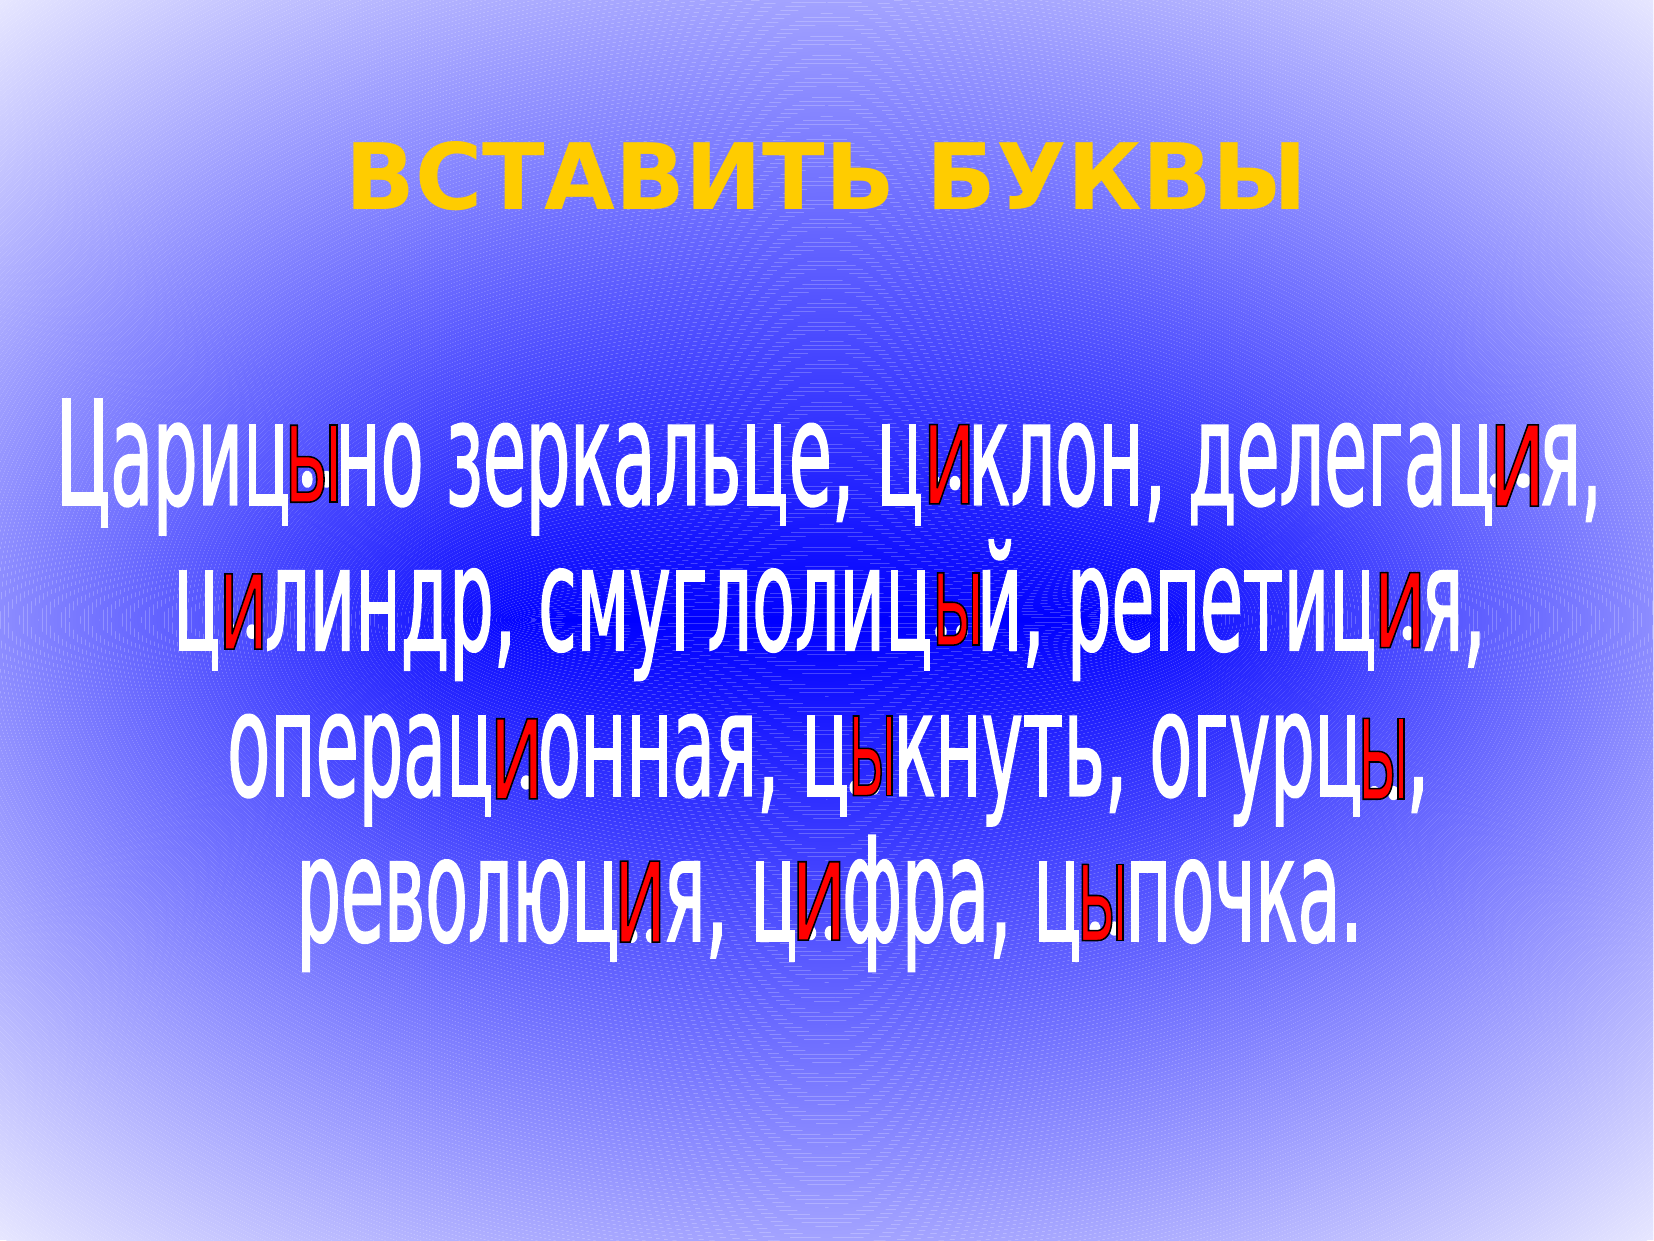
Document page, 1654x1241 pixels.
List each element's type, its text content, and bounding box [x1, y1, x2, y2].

text_box Цариц но зеркальце, ц клон, делегац я, ц линдр, смуглолиц й, репетиц я, операц онная, ц кнуть, огурц , революц я, ц фра, ц почка. [316, 570, 349, 651]
text_box Цариц но зеркальце, ц клон, делегац я, ц линдр, смуглолиц й, репетиц я, операц онная, ц кнуть, огурц , революц я, ц фра, ц почка. [1408, 423, 1441, 507]
text_box Цариц но зеркальце, ц клон, делегац я, ц линдр, смуглолиц й, репетиц я, операц онная, ц кнуть, огурц , революц я, ц фра, ц почка. [747, 425, 786, 525]
text_box Цариц но зеркальце, ц клон, делегац я, ц линдр, смуглолиц й, репетиц я, операц онная, ц кнуть, огурц , революц я, ц фра, ц почка. [542, 568, 573, 653]
text_box Цариц но зеркальце, ц клон, делегац я, ц линдр, смуглолиц й, репетиц я, операц онная, ц кнуть, огурц , революц я, ц фра, ц почка. [900, 716, 934, 796]
text_box Цариц но зеркальце, ц клон, делегац я, ц линдр, смуглолиц й, репетиц я, операц онная, ц кнуть, огурц , революц я, ц фра, ц почка. [1245, 570, 1282, 651]
text_box .. [247, 625, 254, 639]
text_box Цариц но зеркальце, ц клон, делегац я, ц линдр, смуглолиц й, репетиц я, операц онная, ц кнуть, огурц , революц я, ц фра, ц почка. [541, 714, 578, 798]
text_box Цариц но зеркальце, ц клон, делегац я, ц линдр, смуглолиц й, репетиц я, операц онная, ц кнуть, огурц , революц я, ц фра, ц почка. [267, 570, 305, 651]
text_box Цариц но зеркальце, ц клон, делегац я, ц линдр, смуглолиц й, репетиц я, операц онная, ц кнуть, огурц , революц я, ц фра, ц почка. [983, 716, 1021, 827]
text_box .. [809, 928, 816, 940]
text_box Цариц но зеркальце, ц клон, делегац я, ц линдр, смуглолиц й, репетиц я, операц онная, ц кнуть, огурц , революц я, ц фра, ц почка. [1191, 425, 1233, 525]
text_box Цариц но зеркальце, ц клон, делегац я, ц линдр, смуглолиц й, репетиц я, операц онная, ц кнуть, огурц , революц я, ц фра, ц почка. [1321, 716, 1360, 816]
text_box Цариц но зеркальце, ц клон, делегац я, ц линдр, смуглолиц й, репетиц я, операц онная, ц кнуть, огурц , революц я, ц фра, ц почка. [1115, 568, 1151, 653]
text_box ы [853, 715, 882, 796]
text_box Цариц но зеркальце, ц клон, делегац я, ц линдр, смуглолиц й, репетиц я, операц онная, ц кнуть, огурц , революц я, ц фра, ц почка. [942, 716, 976, 796]
text_box Цариц но зеркальце, ц клон, делегац я, ц линдр, смуглолиц й, репетиц я, операц онная, ц кнуть, огурц , революц я, ц фра, ц почка. [231, 714, 267, 798]
text_box Цариц но зеркальце, ц клон, делегац я, ц линдр, смуглолиц й, репетиц я, операц онная, ц кнуть, огурц , революц я, ц фра, ц почка. [1203, 568, 1240, 653]
text_box ы [1398, 718, 1405, 800]
text_box Цариц но зеркальце, ц клон, делегац я, ц линдр, смуглолиц й, репетиц я, операц онная, ц кнуть, огурц , революц я, ц фра, ц почка. [1025, 716, 1062, 796]
text_box Цариц но зеркальце, ц клон, делегац я, ц линдр, смуглолиц й, репетиц я, операц онная, ц кнуть, огурц , революц я, ц фра, ц почка. [797, 570, 834, 651]
text_box и [798, 861, 840, 941]
text_box ы [1363, 718, 1393, 800]
text_box Цариц но зеркальце, ц клон, делегац я, ц линдр, смуглолиц й, репетиц я, операц онная, ц кнуть, огурц , революц я, ц фра, ц почка. [756, 861, 795, 962]
text_box Цариц но зеркальце, ц клон, делегац я, ц линдр, смуглолиц й, репетиц я, операц онная, ц кнуть, огурц , революц я, ц фра, ц почка. [249, 425, 288, 525]
text_box Цариц но зеркальце, ц клон, делегац я, ц линдр, смуглолиц й, репетиц я, операц онная, ц кнуть, огурц , революц я, ц фра, ц почка. [1290, 570, 1323, 651]
text_box Цариц но зеркальце, ц клон, делегац я, ц линдр, смуглолиц й, репетиц я, операц онная, ц кнуть, огурц , революц я, ц фра, ц почка. [1073, 568, 1108, 681]
text_box Цариц но зеркальце, ц клон, делегац я, ц линдр, смуглолиц й, репетиц я, операц онная, ц кнуть, огурц , революц я, ц фра, ц почка. [1276, 714, 1311, 827]
text_box и [1380, 572, 1420, 648]
text_box Цариц но зеркальце, ц клон, делегац я, ц линдр, смуглолиц й, репетиц я, операц онная, ц кнуть, огурц , революц я, ц фра, ц почка. [384, 423, 420, 507]
text_box Цариц но зеркальце, ц клон, делегац я, ц линдр, смуглолиц й, репетиц я, операц онная, ц кнуть, огурц , революц я, ц фра, ц почка. [632, 716, 666, 796]
text_box .. [1110, 922, 1117, 935]
text_box Цариц но зеркальце, ц клон, делегац я, ц линдр, смуглолиц й, репетиц я, операц онная, ц кнуть, огурц , революц я, ц фра, ц почка. [1328, 423, 1364, 507]
text_box ы [1117, 864, 1124, 941]
text_box Цариц но зеркальце, ц клон, делегац я, ц линдр, смуглолиц й, репетиц я, операц онная, ц кнуть, огурц , революц я, ц фра, ц почка. [1453, 425, 1492, 525]
text_box Цариц но зеркальце, ц клон, делегац я, ц линдр, смуглолиц й, репетиц я, операц онная, ц кнуть, огурц , революц я, ц фра, ц почка. [519, 859, 568, 944]
text_box Цариц но зеркальце, ц клон, делегац я, ц линдр, смуглолиц й, репетиц я, операц онная, ц кнуть, огурц , революц я, ц фра, ц почка. [983, 570, 1017, 651]
text_box ы [330, 425, 338, 503]
text_box Цариц но зеркальце, ц клон, делегац я, ц линдр, смуглолиц й, репетиц я, операц онная, ц кнуть, огурц , революц я, ц фра, ц почка. [676, 714, 709, 798]
text_box Цариц но зеркальце, ц клон, делегац я, ц линдр, смуглолиц й, репетиц я, операц онная, ц кнуть, огурц , революц я, ц фра, ц почка. [1013, 425, 1050, 505]
text_box Цариц но зеркальце, ц клон, делегац я, ц линдр, смуглолиц й, репетиц я, операц онная, ц кнуть, огурц , революц я, ц фра, ц почка. [276, 716, 310, 796]
text_box Цариц но зеркальце, ц клон, делегац я, ц линдр, смуглолиц й, репетиц я, операц онная, ц кнуть, огурц , революц я, ц фра, ц почка. [470, 861, 507, 942]
text_box Цариц но зеркальце, ц клон, делегац я, ц линдр, смуглолиц й, репетиц я, операц онная, ц кнуть, огурц , революц я, ц фра, ц почка. [114, 423, 147, 507]
text_box Цариц но зеркальце, ц клон, делегац я, ц линдр, смуглолиц й, репетиц я, операц онная, ц кнуть, огурц , революц я, ц фра, ц почка. [582, 570, 624, 651]
text_box Цариц но зеркальце, ц клон, делегац я, ц линдр, смуглолиц й, репетиц я, операц онная, ц кнуть, огурц , революц я, ц фра, ц почка. [1104, 425, 1138, 505]
text_box Цариц но зеркальце, ц клон, делегац я, ц линдр, смуглолиц й, репетиц я, операц онная, ц кнуть, огурц , революц я, ц фра, ц почка. [616, 423, 650, 507]
text_box Цариц но зеркальце, ц клон, делегац я, ц линдр, смуглолиц й, репетиц я, операц онная, ц кнуть, огурц , революц я, ц фра, ц почка. [950, 859, 983, 944]
text_box Цариц но зеркальце, ц клон, делегац я, ц линдр, смуглолиц й, репетиц я, операц онная, ц кнуть, огурц , революц я, ц фра, ц почка. [756, 568, 792, 653]
text_box и [620, 861, 660, 943]
text_box .. [1517, 474, 1530, 488]
text_box .. [646, 929, 652, 943]
text_box Цариц но зеркальце, ц клон, делегац я, ц линдр, смуглолиц й, репетиц я, операц онная, ц кнуть, огурц , революц я, ц фра, ц почка. [718, 716, 752, 796]
text_box ы [937, 572, 968, 646]
text_box Цариц но зеркальце, ц клон, делегац я, ц линдр, смуглолиц й, репетиц я, операц онная, ц кнуть, огурц , революц я, ц фра, ц почка. [1040, 861, 1079, 962]
text_box Цариц но зеркальце, ц клон, делегац я, ц линдр, смуглолиц й, репетиц я, операц онная, ц кнуть, огурц , революц я, ц фра, ц почка. [1160, 570, 1194, 651]
text_box Цариц но зеркальце, ц клон, делегац я, ц линдр, смуглолиц й, репетиц я, операц онная, ц кнуть, огурц , революц я, ц фра, ц почка. [302, 859, 338, 972]
text_box Цариц но зеркальце, ц клон, делегац я, ц линдр, смуглолиц й, репетиц я, операц онная, ц кнуть, огурц , революц я, ц фра, ц почка. [807, 716, 846, 816]
text_box Цариц но зеркальце, ц клон, делегац я, ц линдр, смуглолиц й, репетиц я, операц онная, ц кнуть, огурц , революц я, ц фра, ц почка. [452, 716, 491, 816]
text_box Цариц но зеркальце, ц клон, делегац я, ц линдр, смуглолиц й, репетиц я, операц онная, ц кнуть, огурц , революц я, ц фра, ц почка. [429, 859, 465, 944]
text_box и [496, 718, 538, 799]
text_box .. [1090, 922, 1100, 930]
title ВСТАВИТЬ БУКВЫ [82, 52, 1571, 304]
text_box Цариц но зеркальце, ц клон, делегац я, ц линдр, смуглолиц й, репетиц я, операц онная, ц кнуть, огурц , революц я, ц фра, ц почка. [404, 570, 446, 671]
text_box Цариц но зеркальце, ц клон, делегац я, ц линдр, смуглолиц й, репетиц я, операц онная, ц кнуть, огурц , революц я, ц фра, ц почка. [667, 861, 700, 942]
text_box .. [521, 776, 529, 789]
text_box .. [1389, 786, 1398, 800]
text_box Цариц но зеркальце, ц клон, делегац я, ц линдр, смуглолиц й, репетиц я, операц онная, ц кнуть, огурц , революц я, ц фра, ц почка. [974, 425, 1009, 505]
text_box ы [1082, 864, 1112, 941]
text_box .. [302, 471, 312, 487]
text_box Цариц но зеркальце, ц клон, делегац я, ц линдр, смуглолиц й, репетиц я, операц онная, ц кнуть, огурц , революц я, ц фра, ц почка. [657, 425, 695, 505]
text_box Цариц но зеркальце, ц клон, делегац я, ц линдр, смуглолиц й, репетиц я, операц онная, ц кнуть, огурц , революц я, ц фра, ц почка. [344, 859, 381, 944]
text_box ы [290, 425, 325, 503]
text_box Цариц но зеркальце, ц клон, делегац я, ц линдр, смуглолиц й, репетиц я, операц онная, ц кнуть, огурц , революц я, ц фра, ц почка. [1231, 716, 1269, 827]
text_box Цариц но зеркальце, ц клон, делегац я, ц линдр, смуглолиц й, репетиц я, операц онная, ц кнуть, огурц , революц я, ц фра, ц почка. [365, 714, 400, 827]
text_box Цариц но зеркальце, ц клон, делегац я, ц линдр, смуглолиц й, репетиц я, операц онная, ц кнуть, огурц , революц я, ц фра, ц почка. [631, 570, 669, 681]
text_box Цариц но зеркальце, ц клон, делегац я, ц линдр, смуглолиц й, репетиц я, операц онная, ц кнуть, огурц , революц я, ц фра, ц почка. [1059, 423, 1095, 507]
text_box .. [825, 926, 831, 940]
text_box Цариц но зеркальце, ц клон, делегац я, ц линдр, смуглолиц й, репетиц я, операц онная, ц кнуть, огурц , революц я, ц фра, ц почка. [390, 861, 422, 942]
text_box Цариц но зеркальце, ц клон, делегац я, ц линдр, смуглолиц й, репетиц я, операц онная, ц кнуть, огурц , революц я, ц фра, ц почка. [159, 423, 194, 536]
text_box ы [972, 571, 979, 646]
text_box Цариц но зеркальце, ц клон, делегац я, ц линдр, смуглолиц й, репетиц я, операц онная, ц кнуть, огурц , революц я, ц фра, ц почка. [1153, 714, 1189, 798]
text_box Цариц но зеркальце, ц клон, делегац я, ц линдр, смуглолиц й, репетиц я, операц онная, ц кнуть, огурц , революц я, ц фра, ц почка. [62, 398, 108, 528]
text_box Цариц но зеркальце, ц клон, делегац я, ц линдр, смуглолиц й, репетиц я, операц онная, ц кнуть, огурц , революц я, ц фра, ц почка. [203, 425, 237, 505]
text_box Цариц но зеркальце, ц клон, делегац я, ц линдр, смуглолиц й, репетиц я, операц онная, ц кнуть, огурц , революц я, ц фра, ц почка. [407, 714, 440, 798]
text_box Цариц но зеркальце, ц клон, делегац я, ц линдр, смуглолиц й, репетиц я, операц онная, ц кнуть, огурц , революц я, ц фра, ц почка. [1132, 861, 1166, 942]
text_box Цариц но зеркальце, ц клон, делегац я, ц линдр, смуглолиц й, репетиц я, операц онная, ц кнуть, огурц , революц я, ц фра, ц почка. [179, 570, 218, 671]
text_box Цариц но зеркальце, ц клон, делегац я, ц линдр, смуглолиц й, репетиц я, операц онная, ц кнуть, огурц , революц я, ц фра, ц почка. [908, 859, 943, 972]
text_box Цариц но зеркальце, ц клон, делегац я, ц линдр, смуглолиц й, репетиц я, операц онная, ц кнуть, огурц , революц я, ц фра, ц почка. [361, 570, 395, 651]
text_box Цариц но зеркальце, ц клон, делегац я, ц линдр, смуглолиц й, репетиц я, операц онная, ц кнуть, огурц , революц я, ц фра, ц почка. [341, 425, 375, 505]
text_box .. [950, 476, 960, 490]
text_box Цариц но зеркальце, ц клон, делегац я, ц линдр, смуглолиц й, репетиц я, операц онная, ц кнуть, огурц , революц я, ц фра, ц почка. [891, 570, 930, 671]
text_box .. [631, 930, 637, 943]
text_box Цариц но зеркальце, ц клон, делегац я, ц линдр, смуглолиц й, репетиц я, операц онная, ц кнуть, огурц , революц я, ц фра, ц почка. [710, 570, 747, 651]
text_box Цариц но зеркальце, ц клон, делегац я, ц линдр, смуглолиц й, репетиц я, операц онная, ц кнуть, огурц , революц я, ц фра, ц почка. [319, 714, 356, 798]
text_box Цариц но зеркальце, ц клон, делегац я, ц линдр, смуглолиц й, репетиц я, операц онная, ц кнуть, огурц , революц я, ц фра, ц почка. [882, 425, 921, 525]
text_box Цариц но зеркальце, ц клон, делегац я, ц линдр, смуглолиц й, репетиц я, операц онная, ц кнуть, огурц , революц я, ц фра, ц почка. [1261, 861, 1296, 942]
text_box Цариц но зеркальце, ц клон, делегац я, ц линдр, смуглолиц й, репетиц я, операц онная, ц кнуть, огурц , революц я, ц фра, ц почка. [1425, 570, 1458, 651]
text_box Цариц но зеркальце, ц клон, делегац я, ц линдр, смуглолиц й, репетиц я, операц онная, ц кнуть, огурц , революц я, ц фра, ц почка. [577, 861, 616, 962]
text_box Цариц но зеркальце, ц клон, делегац я, ц линдр, смуглолиц й, репетиц я, операц онная, ц кнуть, огурц , революц я, ц фра, ц почка. [845, 570, 879, 651]
text_box Цариц но зеркальце, ц клон, делегац я, ц линдр, смуглолиц й, репетиц я, операц онная, ц кнуть, огурц , революц я, ц фра, ц почка. [1335, 570, 1374, 671]
text_box Цариц но зеркальце, ц клон, делегац я, ц линдр, смуглолиц й, репетиц я, операц онная, ц кнуть, огурц , революц я, ц фра, ц почка. [792, 423, 829, 507]
text_box Цариц но зеркальце, ц клон, делегац я, ц линдр, смуглолиц й, репетиц я, операц онная, ц кнуть, огурц , революц я, ц фра, ц почка. [846, 835, 899, 972]
text_box Цариц но зеркальце, ц клон, делегац я, ц линдр, смуглолиц й, репетиц я, операц онная, ц кнуть, огурц , революц я, ц фра, ц почка. [1282, 425, 1319, 505]
text_box Цариц но зеркальце, ц клон, делегац я, ц линдр, смуглолиц й, репетиц я, операц онная, ц кнуть, огурц , революц я, ц фра, ц почка. [1542, 425, 1576, 505]
text_box Цариц но зеркальце, ц клон, делегац я, ц линдр, смуглолиц й, репетиц я, операц онная, ц кнуть, огурц , революц я, ц фра, ц почка. [532, 423, 567, 536]
text_box Цариц но зеркальце, ц клон, делегац я, ц линдр, смуглолиц й, репетиц я, операц онная, ц кнуть, огурц , революц я, ц фра, ц почка. [486, 423, 523, 507]
text_box .. [1490, 474, 1496, 488]
text_box .. [324, 471, 330, 487]
text_box Цариц но зеркальце, ц клон, делегац я, ц линдр, смуглолиц й, репетиц я, операц онная, ц кнуть, огурц , революц я, ц фра, ц почка. [1175, 859, 1211, 944]
text_box Цариц но зеркальце, ц клон, делегац я, ц линдр, смуглолиц й, репетиц я, операц онная, ц кнуть, огурц , революц я, ц фра, ц почка. [587, 716, 621, 796]
text_box Цариц но зеркальце, ц клон, делегац я, ц линдр, смуглолиц й, репетиц я, операц онная, ц кнуть, огурц , революц я, ц фра, ц почка. [576, 425, 611, 505]
text_box ы [886, 714, 892, 796]
text_box Цариц но зеркальце, ц клон, делегац я, ц линдр, смуглолиц й, репетиц я, операц онная, ц кнуть, огурц , революц я, ц фра, ц почка. [455, 568, 490, 681]
text_box Цариц но зеркальце, ц клон, делегац я, ц линдр, смуглолиц й, репетиц я, операц онная, ц кнуть, огурц , революц я, ц фра, ц почка. [1240, 423, 1276, 507]
text_box и [929, 424, 969, 504]
text_box и [225, 573, 262, 650]
text_box Цариц но зеркальце, ц клон, делегац я, ц линдр, смуглолиц й, репетиц я, операц онная, ц кнуть, огурц , революц я, ц фра, ц почка. [1301, 859, 1335, 944]
text_box и [1496, 424, 1539, 507]
text_box .. [1403, 626, 1412, 640]
